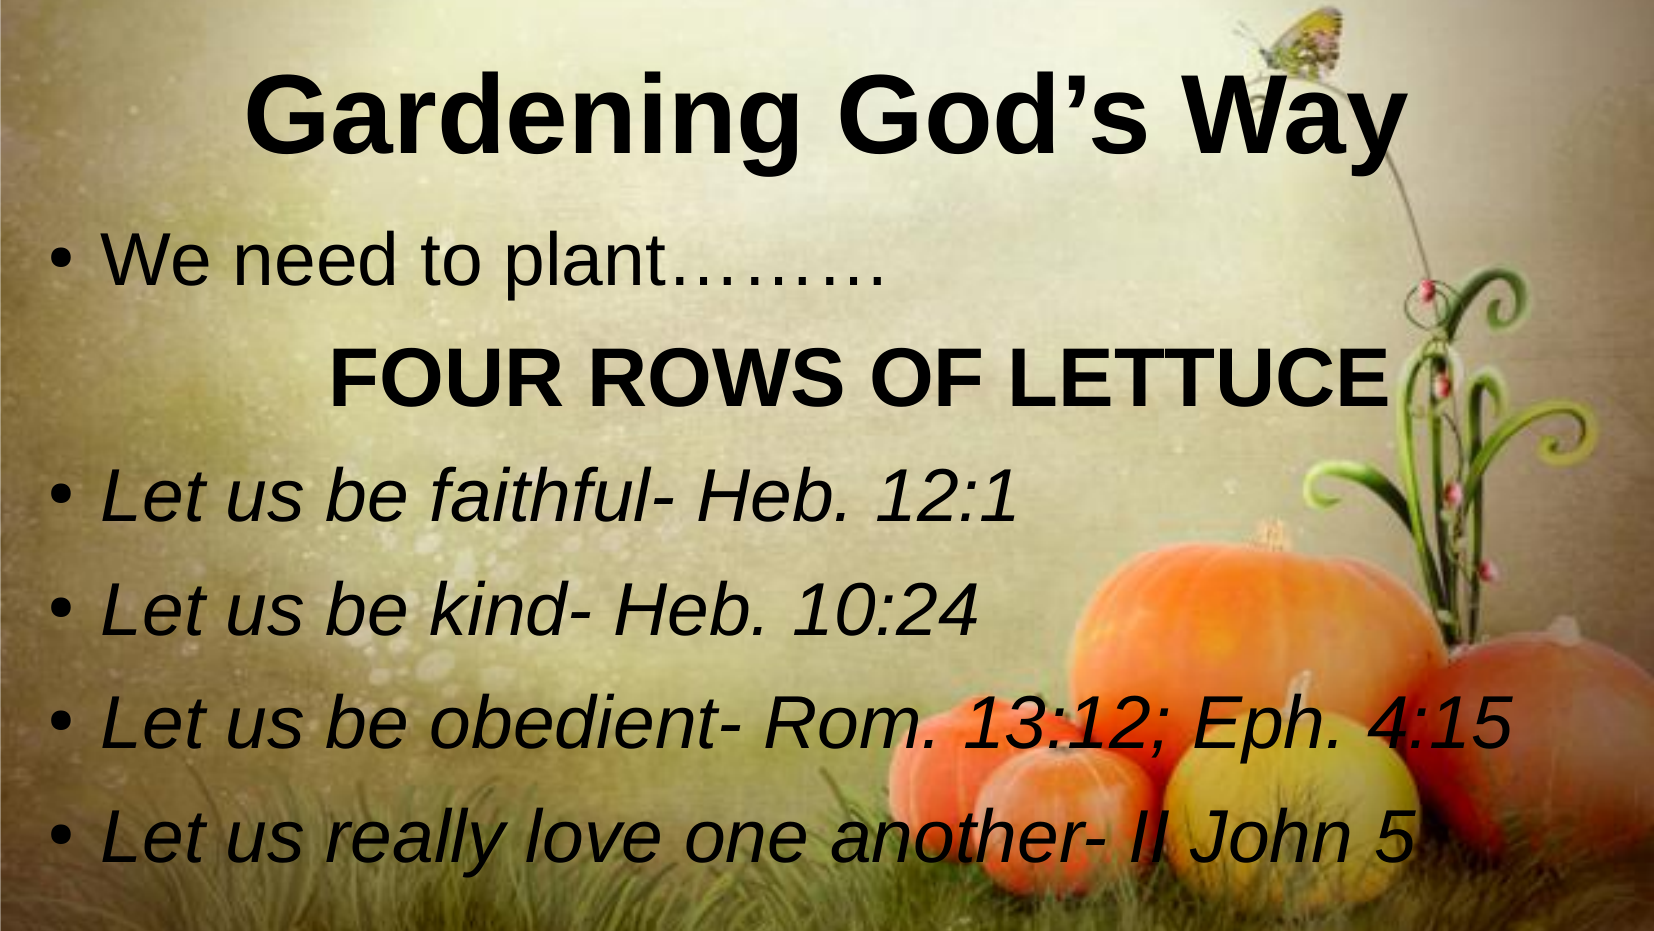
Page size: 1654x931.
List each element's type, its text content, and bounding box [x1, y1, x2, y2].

list We need to plant……… FOUR ROWS OF LETTUCE Let us be faithful- Heb. 12:1 Let us be kind- Heb. 10:24 Let us be obedient- Rom. 13:12; Eph. 4:15 Let us really love one another- II John 5 [30, 217, 1621, 916]
title Gardening God’s Way [82, 37, 1571, 193]
picture [0, 0, 1654, 931]
